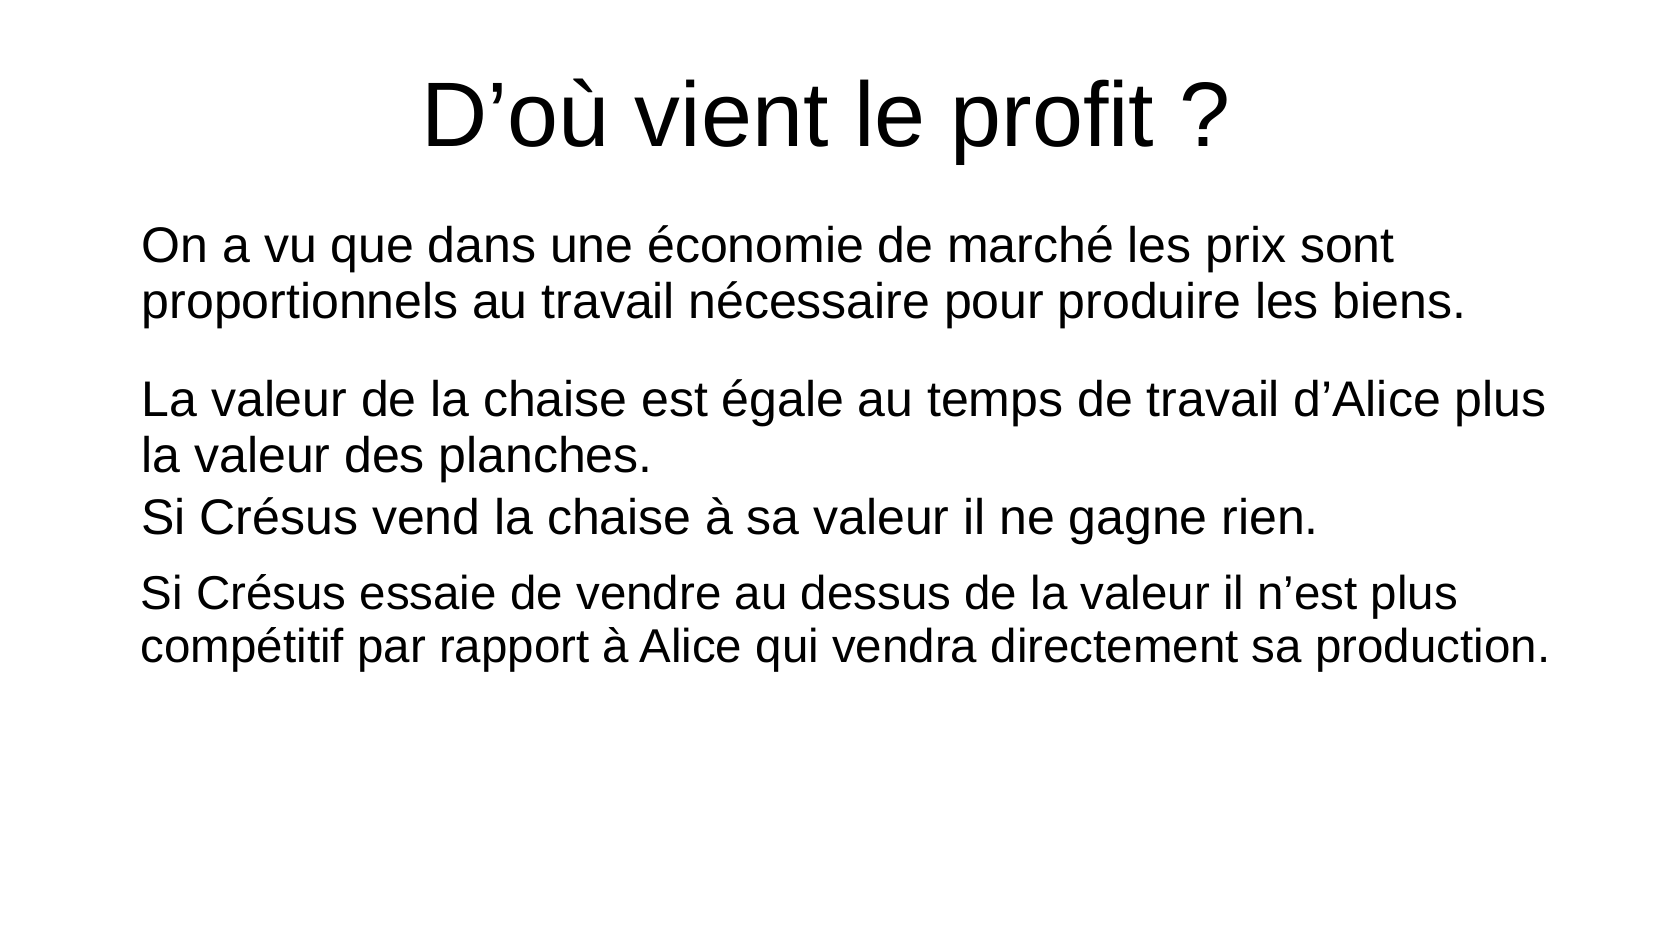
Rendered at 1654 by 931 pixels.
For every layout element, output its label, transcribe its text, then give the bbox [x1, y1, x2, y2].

title D’où vient le profit ? [82, 37, 1571, 193]
list Si Crésus vend la chaise à sa valeur il ne gagne rien. [70, 489, 1560, 626]
list Si Crésus essaie de vendre au dessus de la valeur il n’est plus compétitif par rapport à Alice qui vendra directement sa production. [73, 566, 1562, 720]
list On a vu que dans une économie de marché les prix sont proportionnels au travail nécessaire pour produire les biens. [70, 217, 1560, 355]
list La valeur de la chaise est égale au temps de travail d’Alice plus la valeur des planches. [70, 371, 1560, 489]
